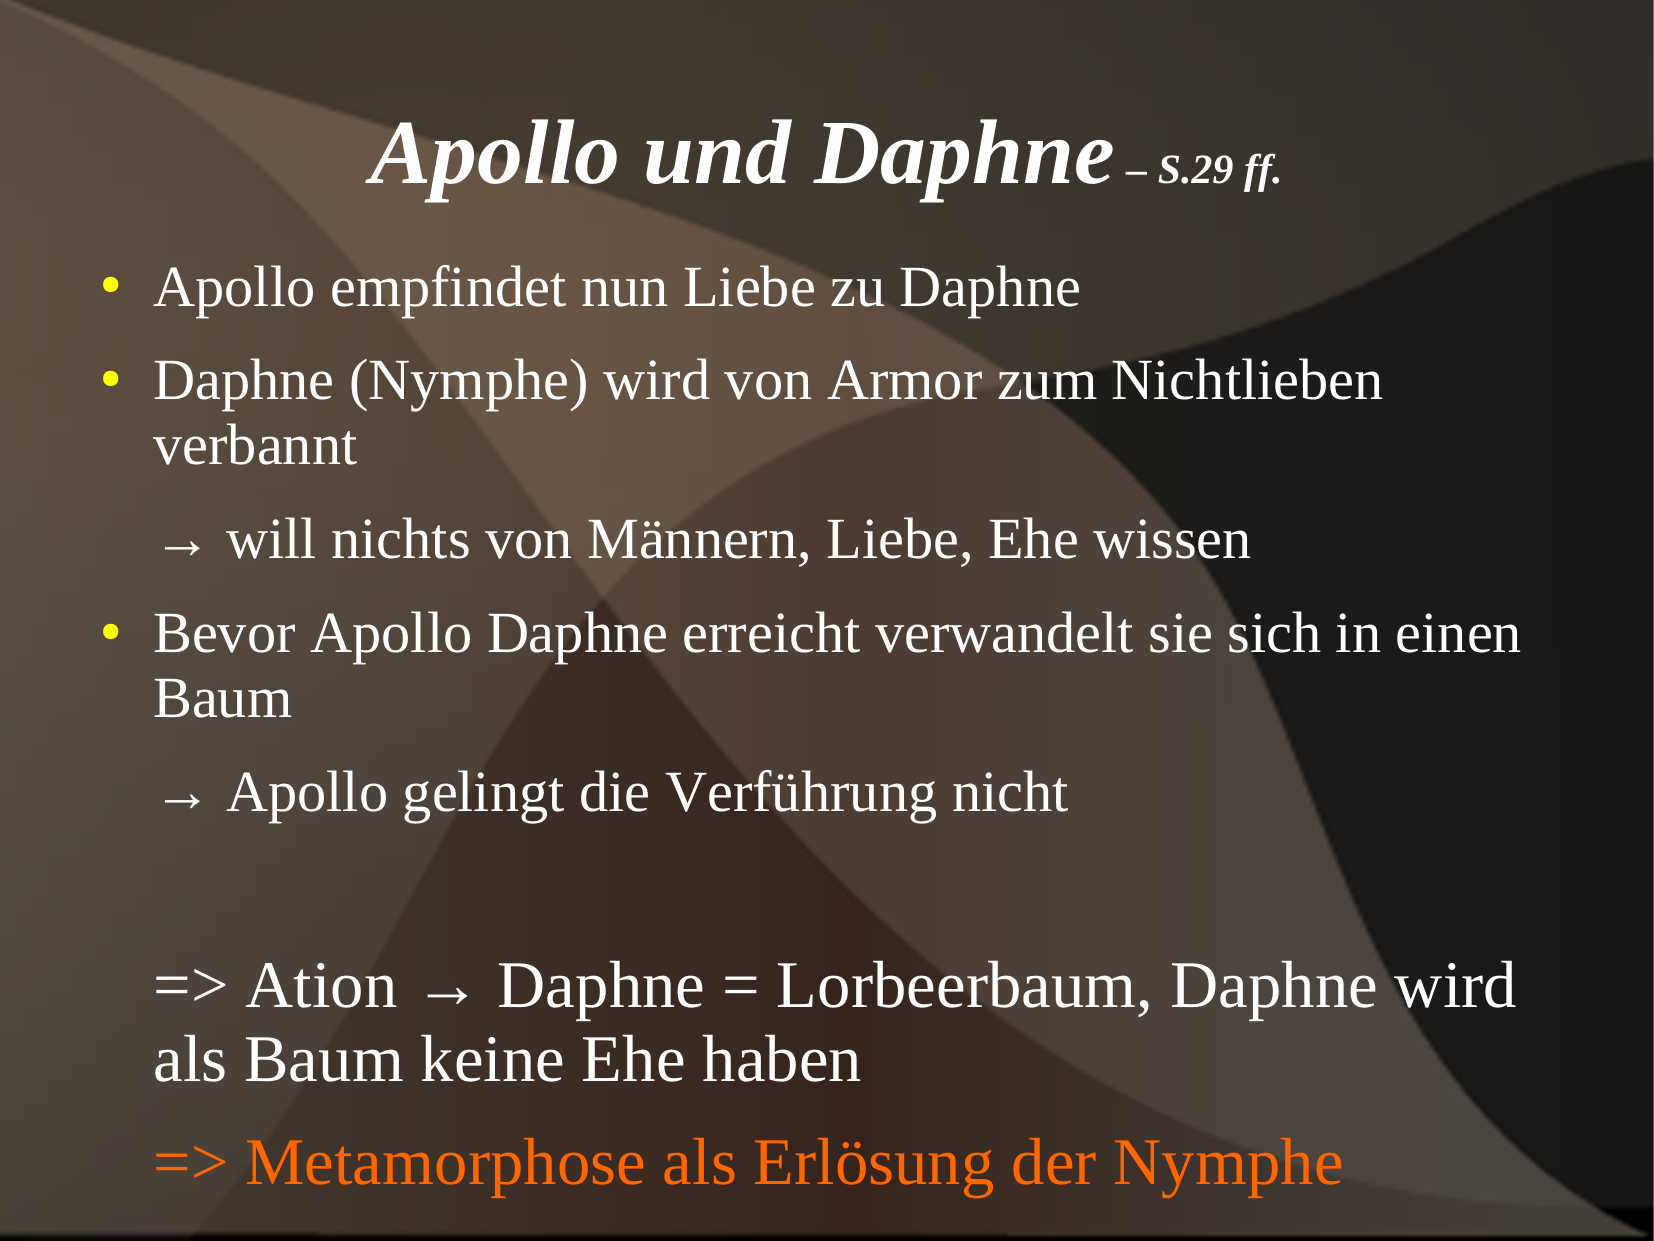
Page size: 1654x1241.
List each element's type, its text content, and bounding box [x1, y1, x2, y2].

list Apollo empfindet nun Liebe zu Daphne Daphne (Nymphe) wird von Armor zum Nichtlieben verbannt → will nichts von Männern, Liebe, Ehe wissen Bevor Apollo Daphne erreicht verwandelt sie sich in einen Baum → Apollo gelingt die Verführung nicht => Ation → Daphne = Lorbeerbaum, Daphne wird als Baum keine Ehe haben => Metamorphose als Erlösung der Nymphe [82, 253, 1571, 1207]
title Apollo und Daphne – S.29 ff. [82, 49, 1571, 253]
picture [0, 0, 1654, 1241]
